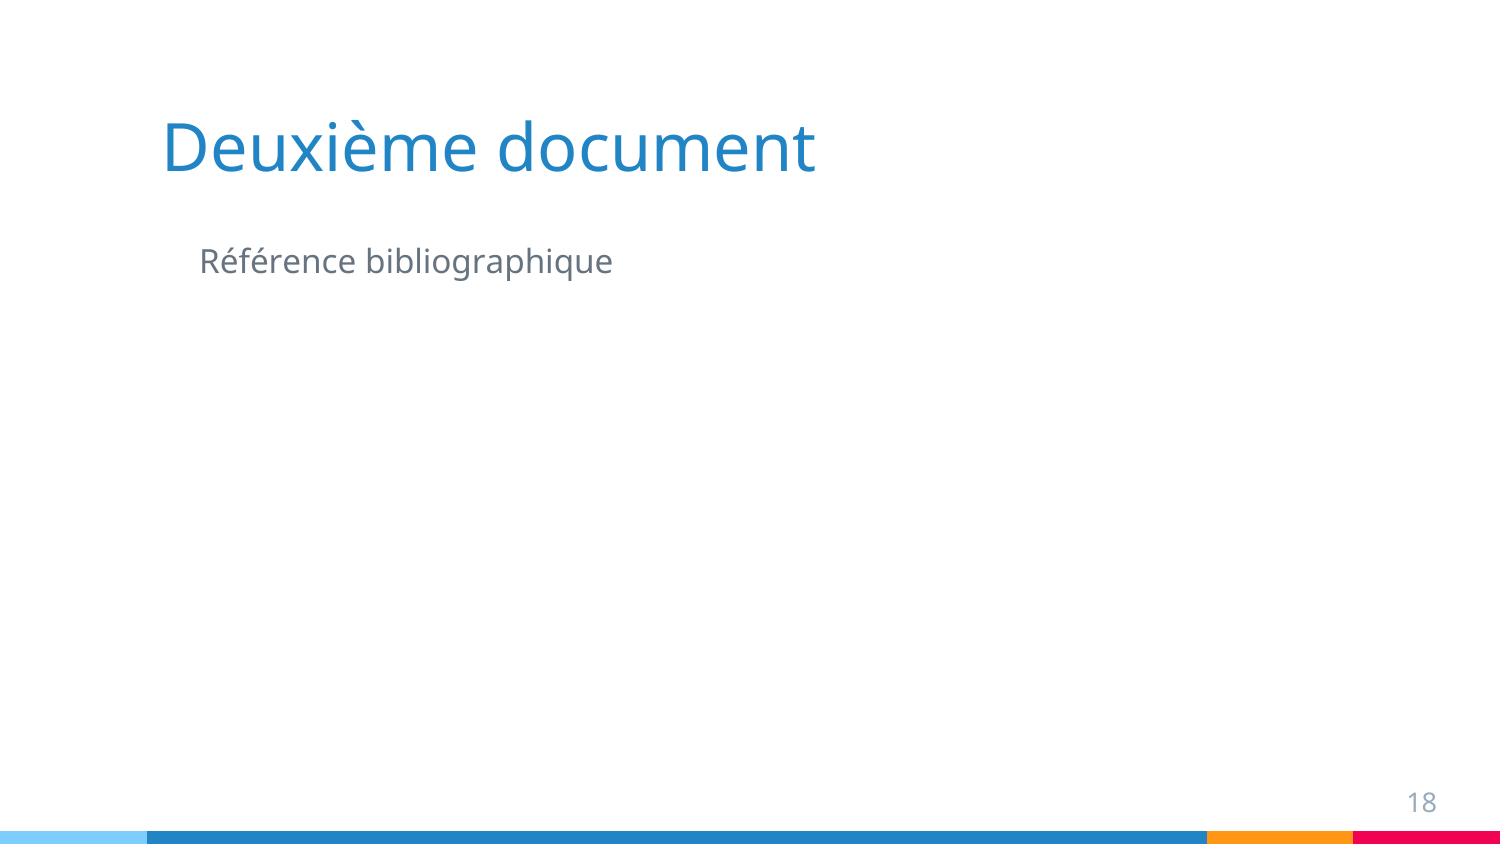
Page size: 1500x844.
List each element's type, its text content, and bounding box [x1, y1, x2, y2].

text_box 18 [1391, 770, 1482, 822]
title Deuxième document [146, 58, 1373, 200]
list Référence bibliographique [146, 225, 1310, 809]
